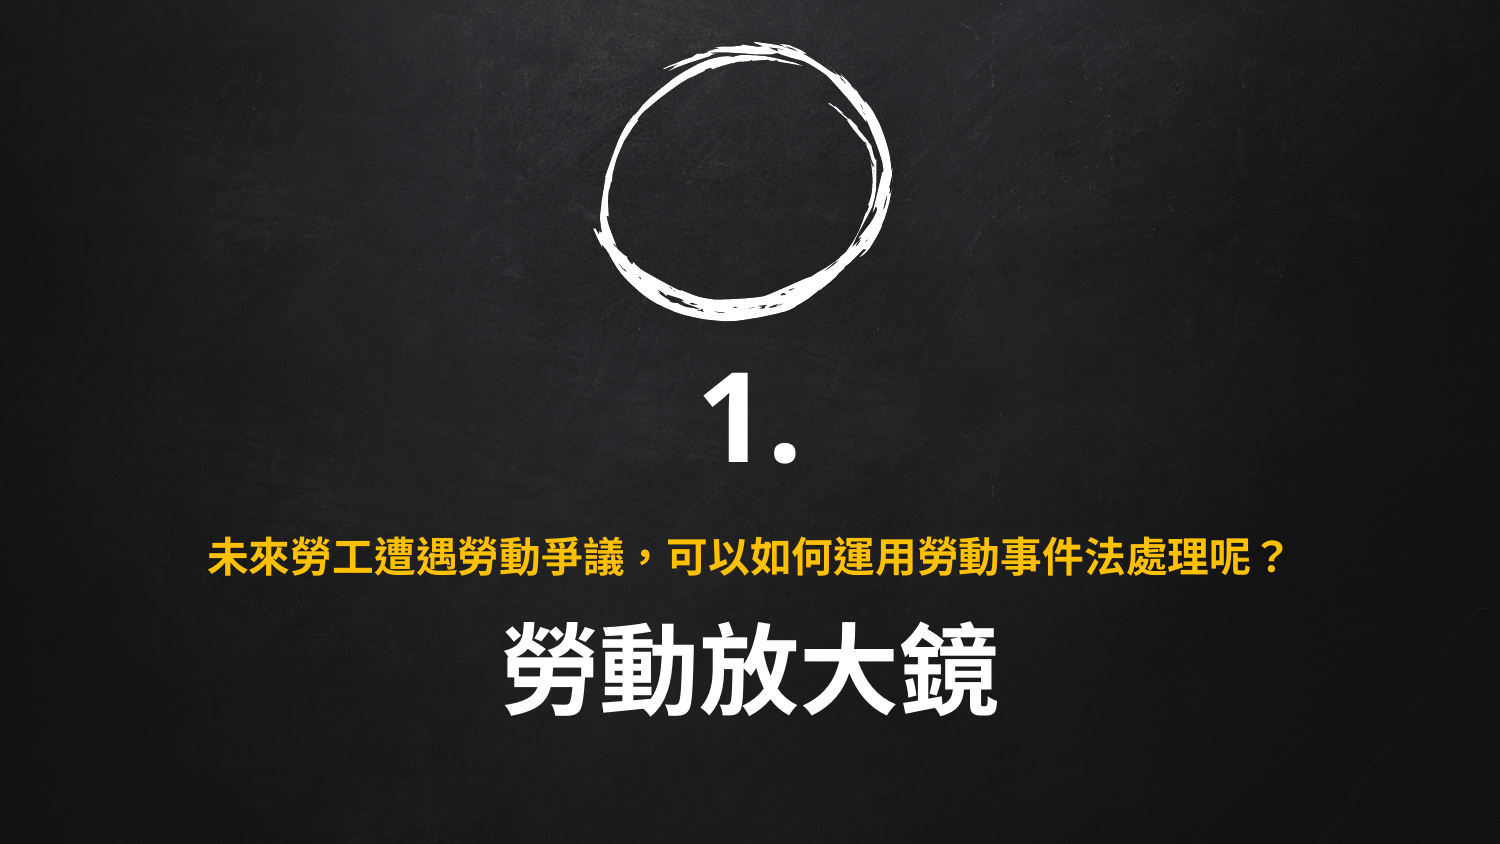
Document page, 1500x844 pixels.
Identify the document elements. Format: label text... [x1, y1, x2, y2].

text_box [593, 41, 893, 322]
subtitle 未來勞工遭遇勞動爭議，可以如何運用勞動事件法處理呢？ [112, 515, 1388, 645]
title 1. 勞動放大鏡 [112, 322, 1388, 513]
